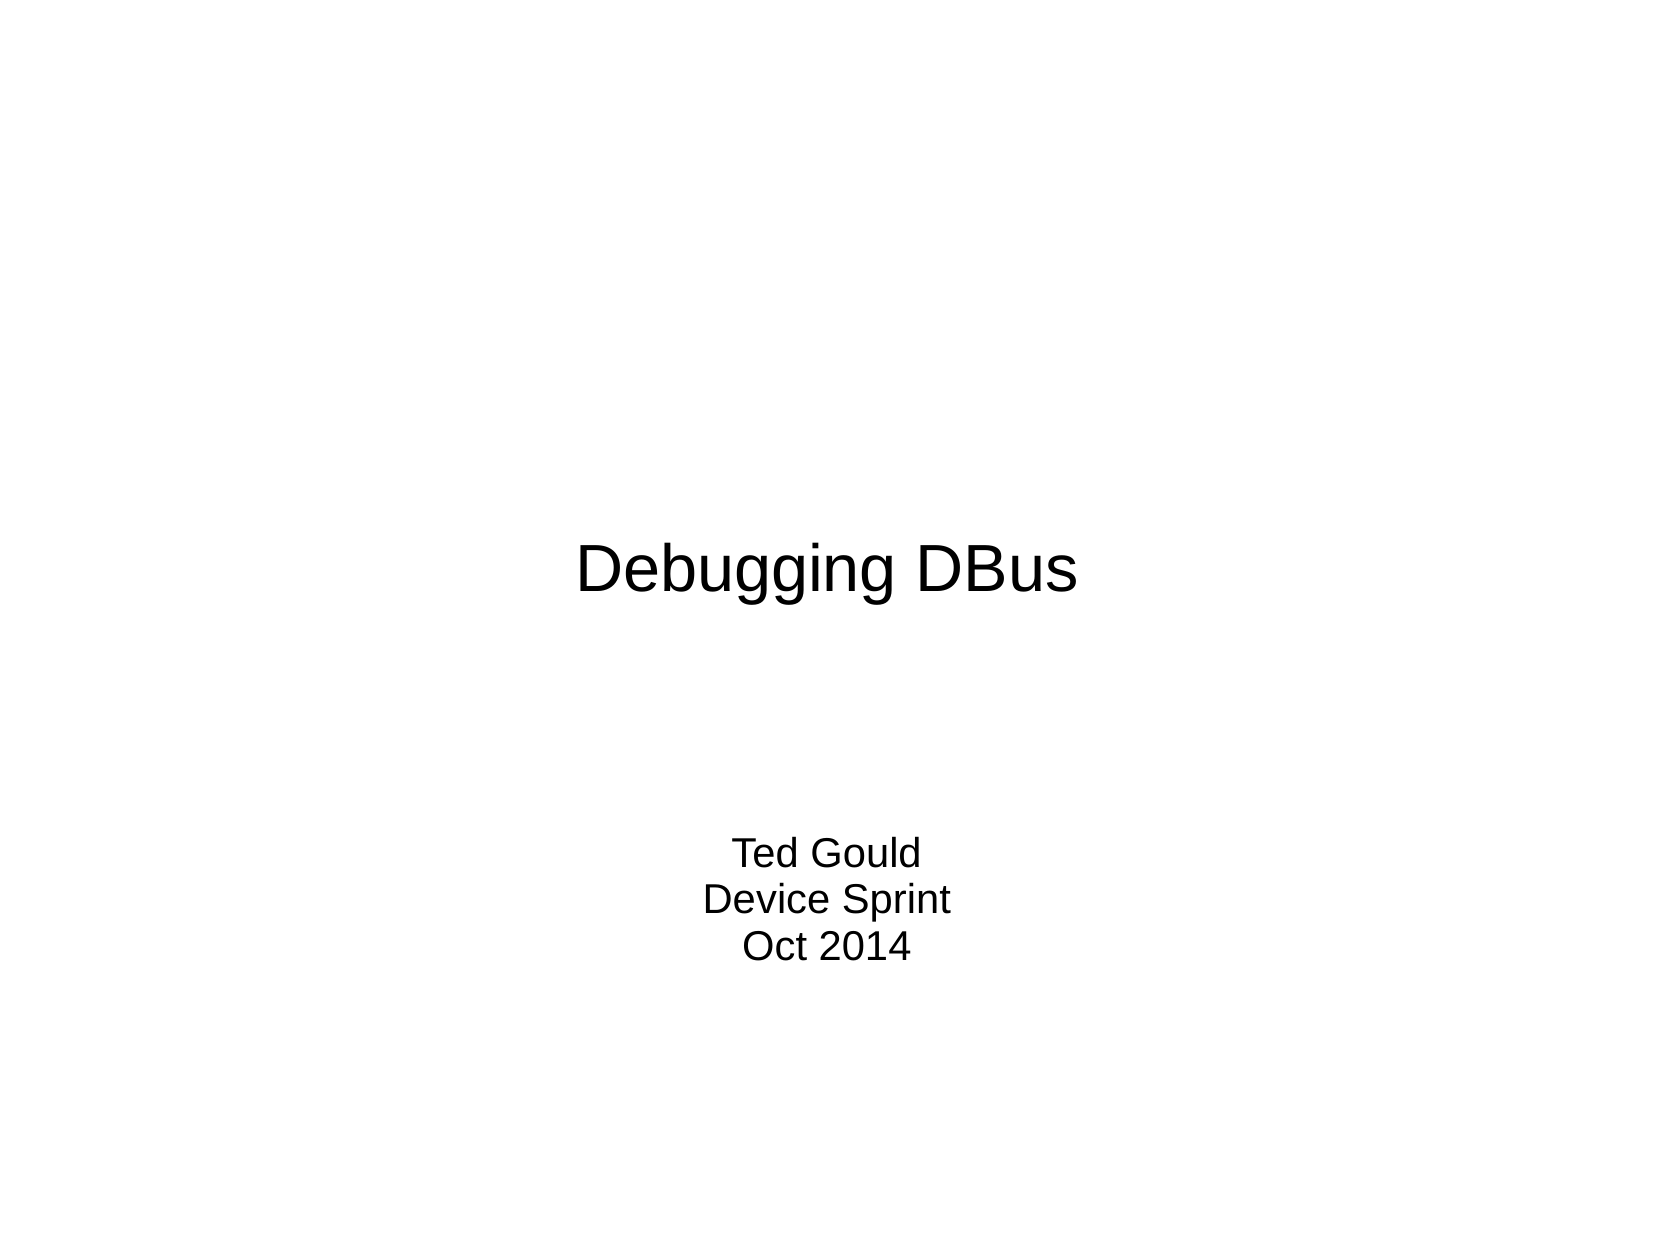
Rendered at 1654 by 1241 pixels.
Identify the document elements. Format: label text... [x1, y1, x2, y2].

subtitle Debugging DBus Ted Gould Device Sprint Oct 2014 [82, 270, 1571, 1230]
